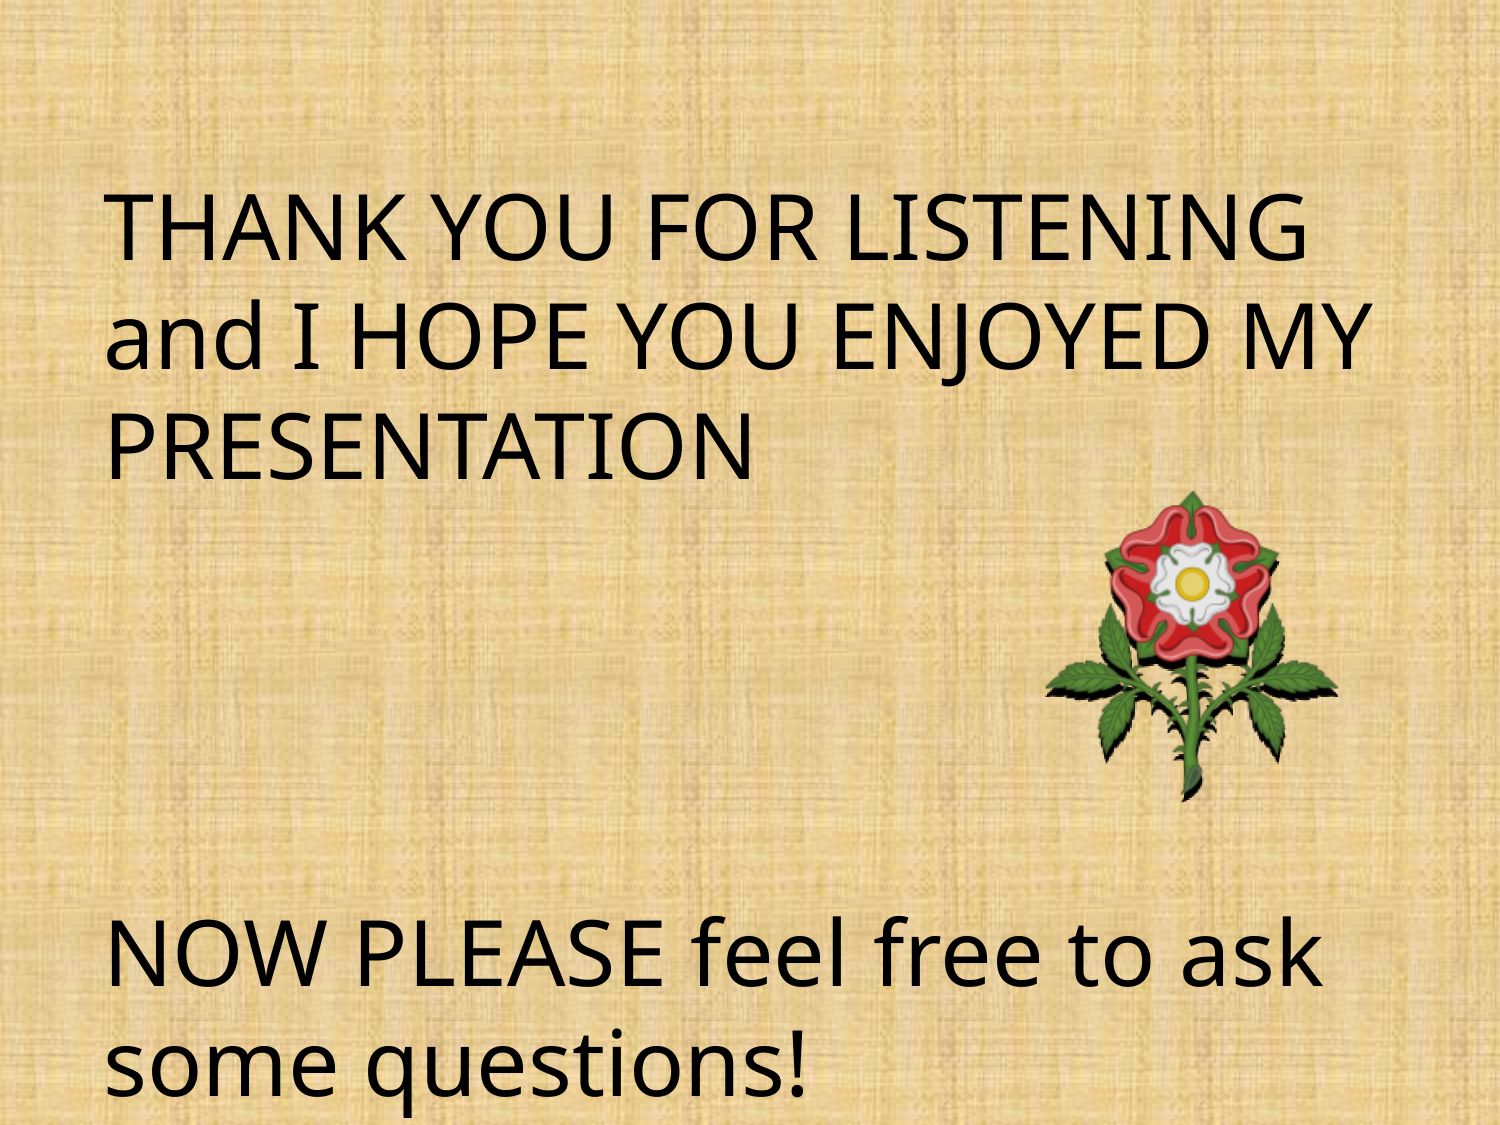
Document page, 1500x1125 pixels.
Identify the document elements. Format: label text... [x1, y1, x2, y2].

picture [0, 0, 1500, 1125]
text_box THANK YOU FOR LISTENING and I HOPE YOU ENJOYED MY PRESENTATION [88, 160, 1465, 506]
text_box NOW PLEASE feel free to ask some questions! [88, 887, 1365, 1123]
